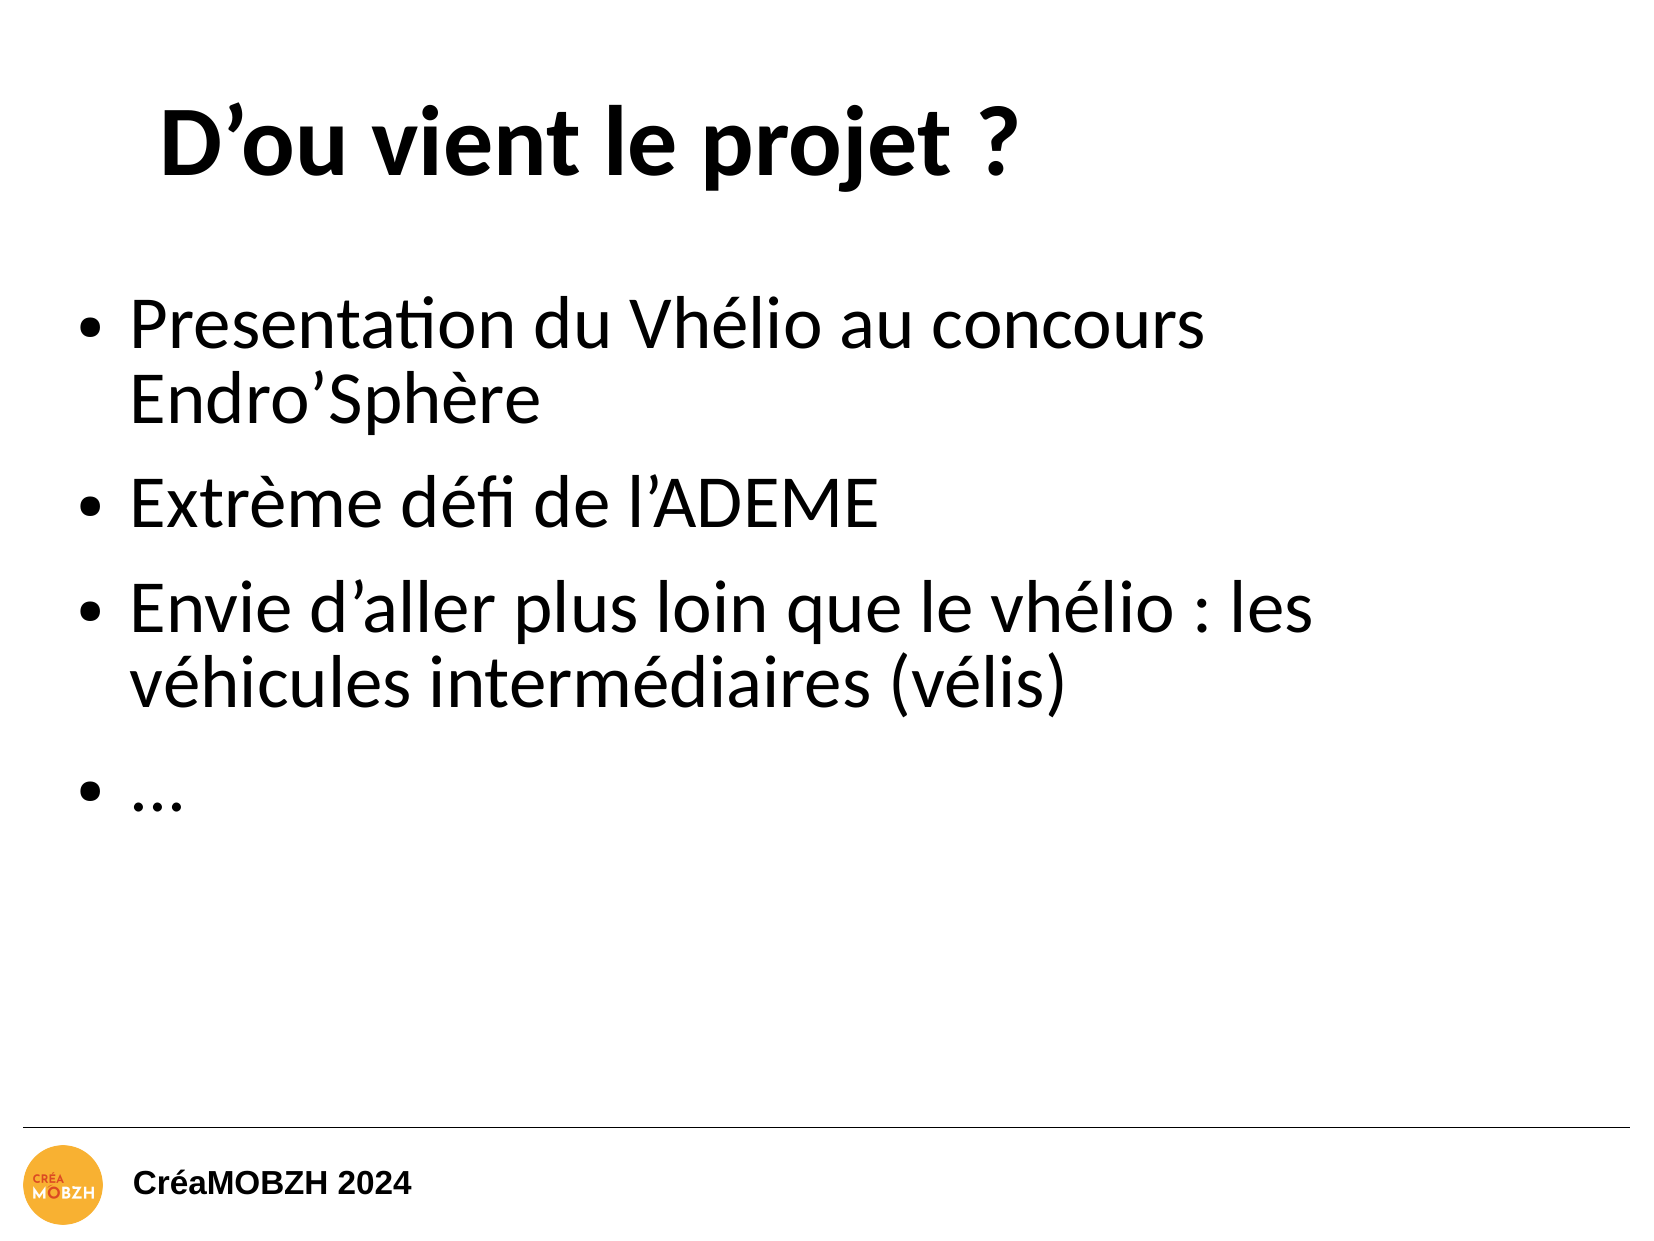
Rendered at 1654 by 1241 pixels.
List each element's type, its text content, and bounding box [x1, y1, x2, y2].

list Presentation du Vhélio au concours Endro’Sphère Extrème défi de l’ADEME Envie d’aller plus loin que le vhélio : les véhicules intermédiaires (vélis) ... [59, 291, 1548, 1111]
picture [23, 1145, 103, 1225]
title D’ou vient le projet ? [11, 47, 1347, 255]
text_box CréaMOBZH 2024 [118, 1157, 1040, 1241]
